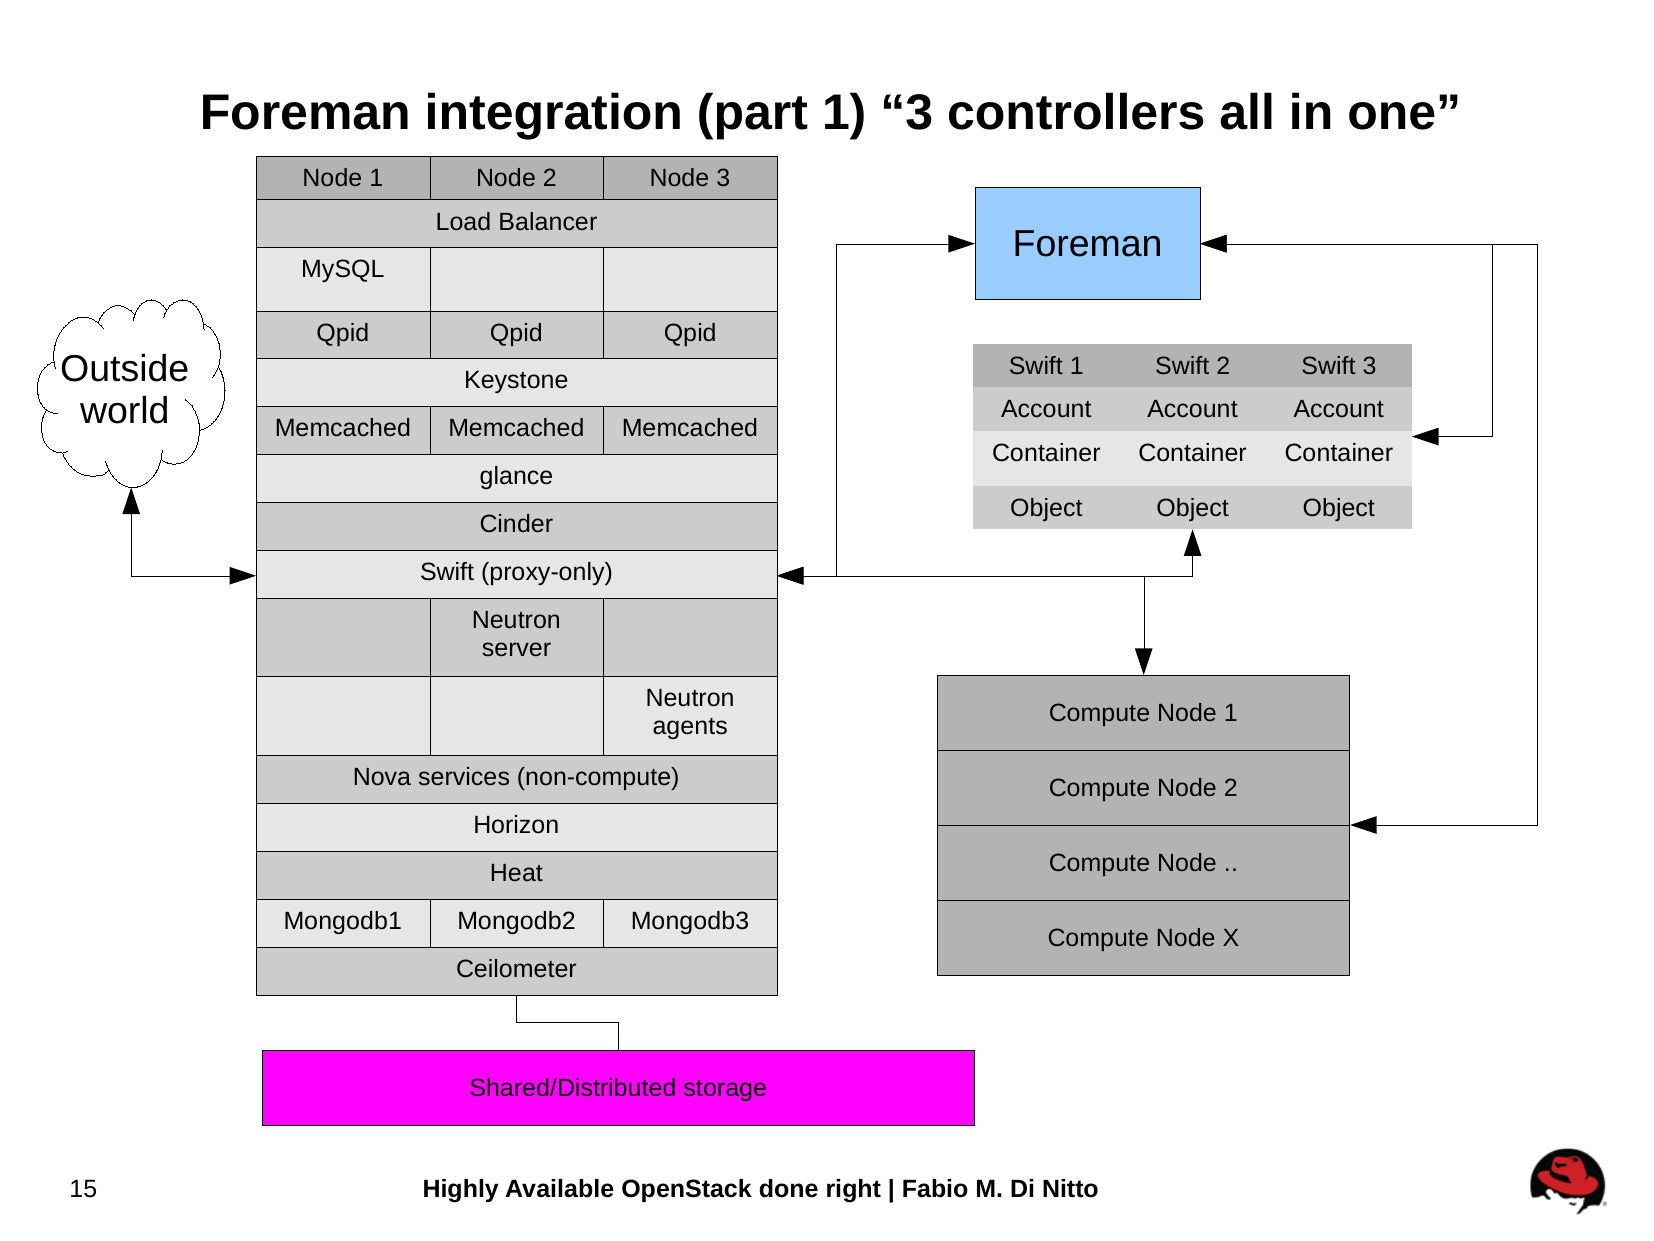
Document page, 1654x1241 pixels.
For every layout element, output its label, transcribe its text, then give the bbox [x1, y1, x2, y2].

table_cell Heat [257, 852, 777, 899]
table_cell [431, 677, 603, 755]
table_cell Account [1120, 387, 1266, 431]
table_header Swift 3 [1266, 344, 1412, 387]
table_header Node 3 [604, 157, 777, 199]
table_header Swift 2 [1120, 344, 1266, 387]
table_header Swift 1 [973, 344, 1120, 387]
table_cell Memcached [431, 407, 603, 454]
table_cell Mongodb3 [604, 900, 777, 947]
text_box Outside world [37, 299, 226, 488]
title Foreman integration (part 1) “3 controllers all in one” [86, 37, 1576, 188]
table_header Node 1 [257, 157, 430, 199]
table_cell Container [1120, 431, 1266, 486]
table_cell MySQL [257, 248, 430, 311]
table_cell Qpid [431, 312, 603, 358]
table_cell Keystone [257, 359, 777, 406]
table_cell Object [1120, 486, 1266, 529]
table_cell [604, 248, 777, 311]
table_cell Ceilometer [257, 948, 777, 995]
table_cell Qpid [604, 312, 777, 358]
table_cell Mongodb1 [257, 900, 430, 947]
table_cell Load Balancer [257, 200, 777, 247]
table_cell Cinder [257, 503, 777, 550]
table_cell Nova services (non-compute) [257, 756, 777, 803]
table_cell Neutron server [431, 599, 603, 676]
table_cell Memcached [604, 407, 777, 454]
text_box Compute Node 1 [937, 675, 1350, 750]
table_cell Container [973, 431, 1120, 486]
table_cell Swift (proxy-only) [257, 551, 777, 598]
table_cell [257, 599, 430, 676]
table_cell Memcached [257, 407, 430, 454]
table_cell [431, 248, 603, 311]
table_cell Account [1266, 387, 1412, 431]
table_cell Object [1266, 486, 1412, 529]
table_cell Account [973, 387, 1120, 431]
table_header Node 2 [431, 157, 603, 199]
text_box Compute Node X [937, 900, 1350, 976]
picture [1529, 1146, 1613, 1224]
table_cell [604, 599, 777, 676]
table_cell Container [1266, 431, 1412, 486]
table_cell [257, 677, 430, 755]
text_box Foreman [975, 187, 1201, 300]
table_cell Object [973, 486, 1120, 529]
table_cell Mongodb2 [431, 900, 603, 947]
text_box Shared/Distributed storage [262, 1050, 975, 1126]
table_cell Qpid [257, 312, 430, 358]
table_cell Horizon [257, 804, 777, 851]
table_cell Neutron agents [604, 677, 777, 755]
text_box Compute Node 2 [937, 750, 1350, 825]
text_box Compute Node .. [937, 825, 1350, 900]
table_cell glance [257, 455, 777, 502]
